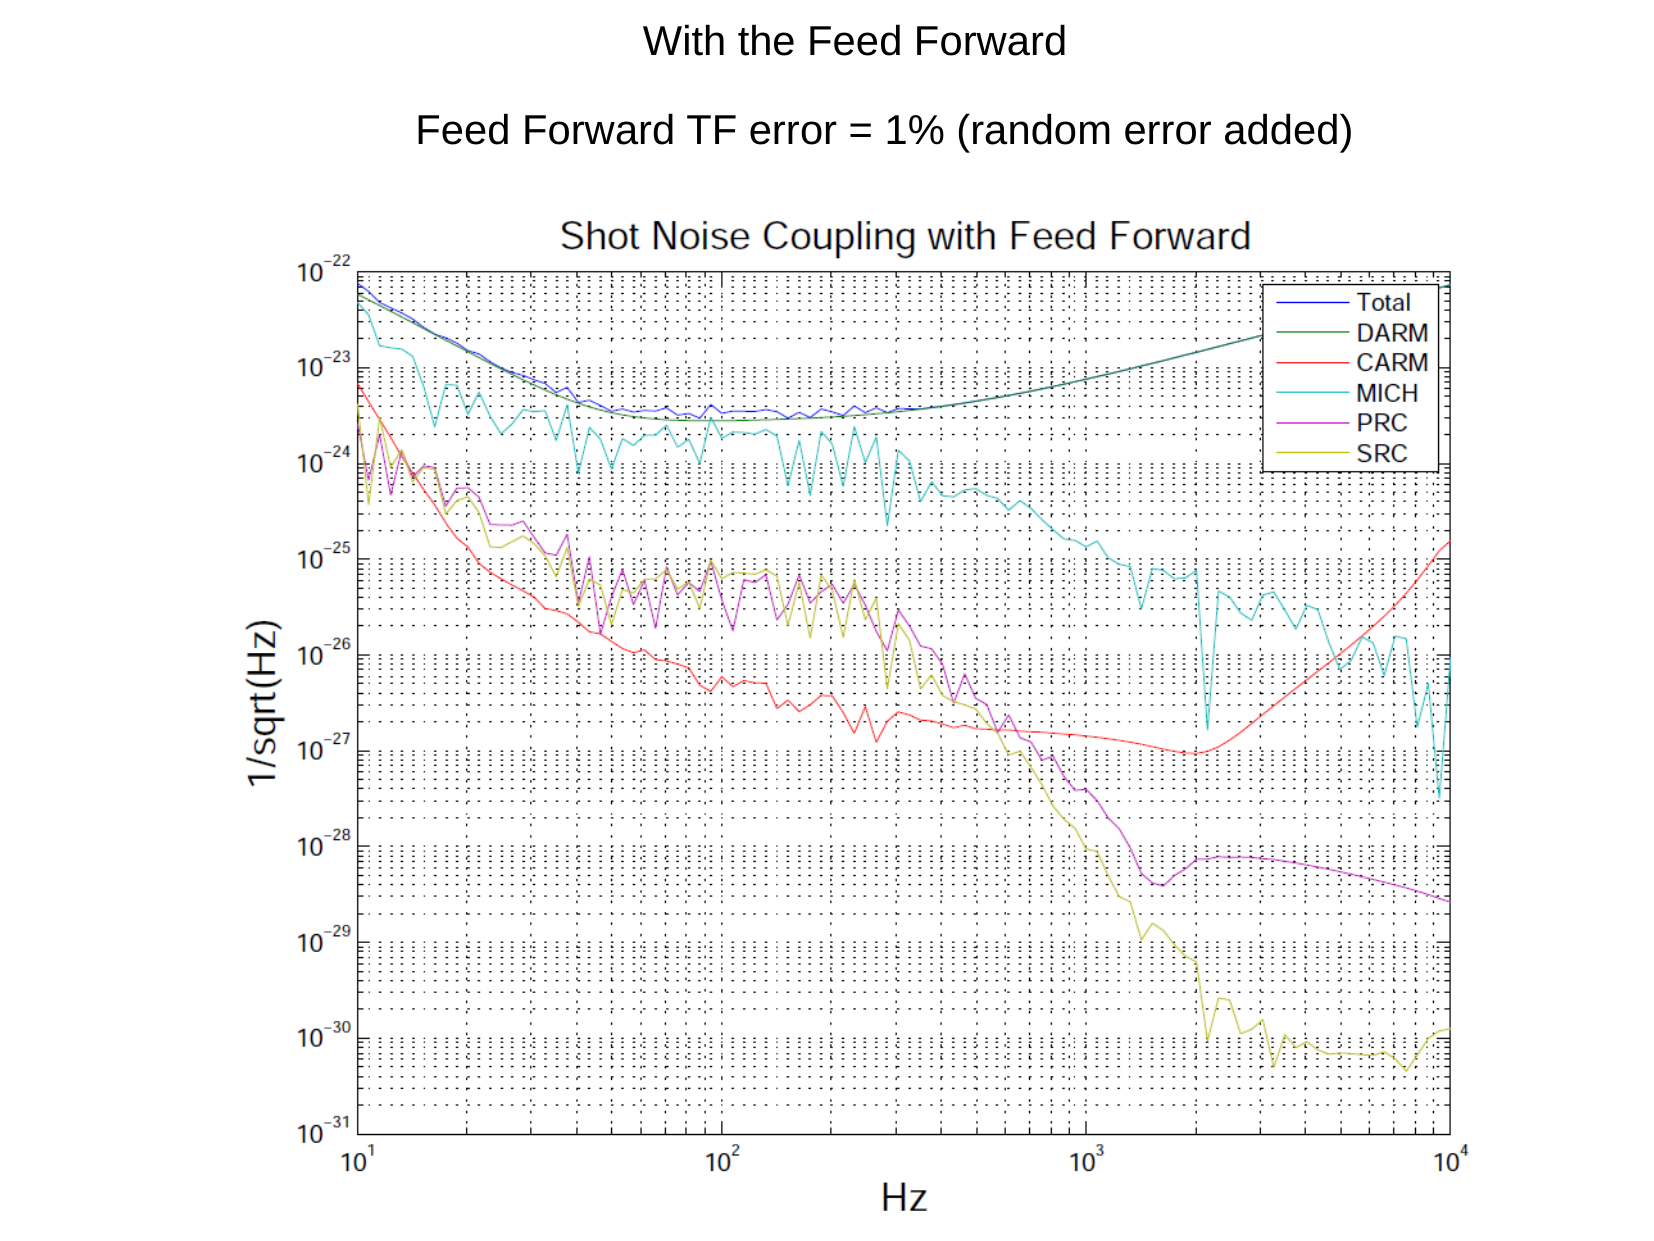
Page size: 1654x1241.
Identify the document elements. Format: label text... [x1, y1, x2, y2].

picture [220, 193, 1515, 1241]
text_box Feed Forward TF error = 1% (random error added) [400, 99, 1369, 162]
text_box With the Feed Forward [628, 10, 1083, 72]
